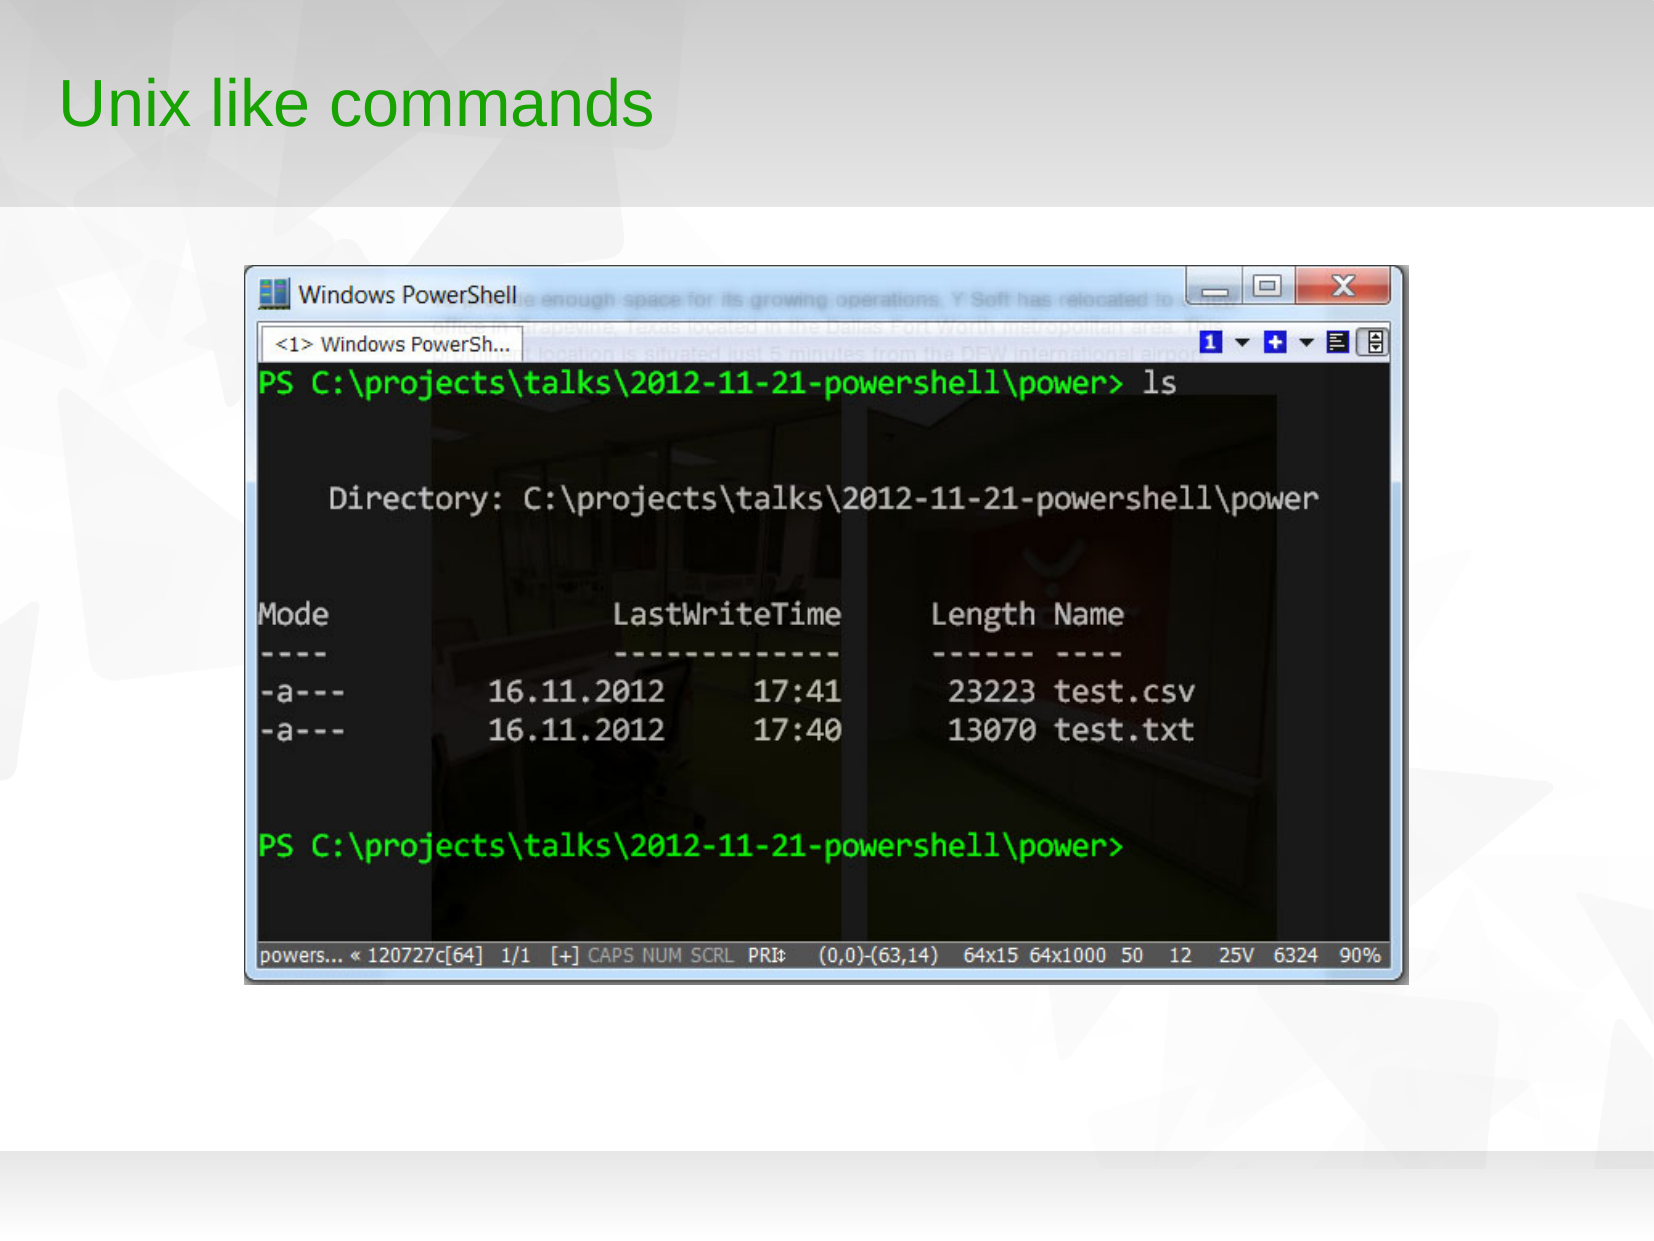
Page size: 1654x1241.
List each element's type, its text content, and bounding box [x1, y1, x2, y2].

picture [0, 0, 1654, 1169]
title Unix like commands [59, 29, 1595, 178]
